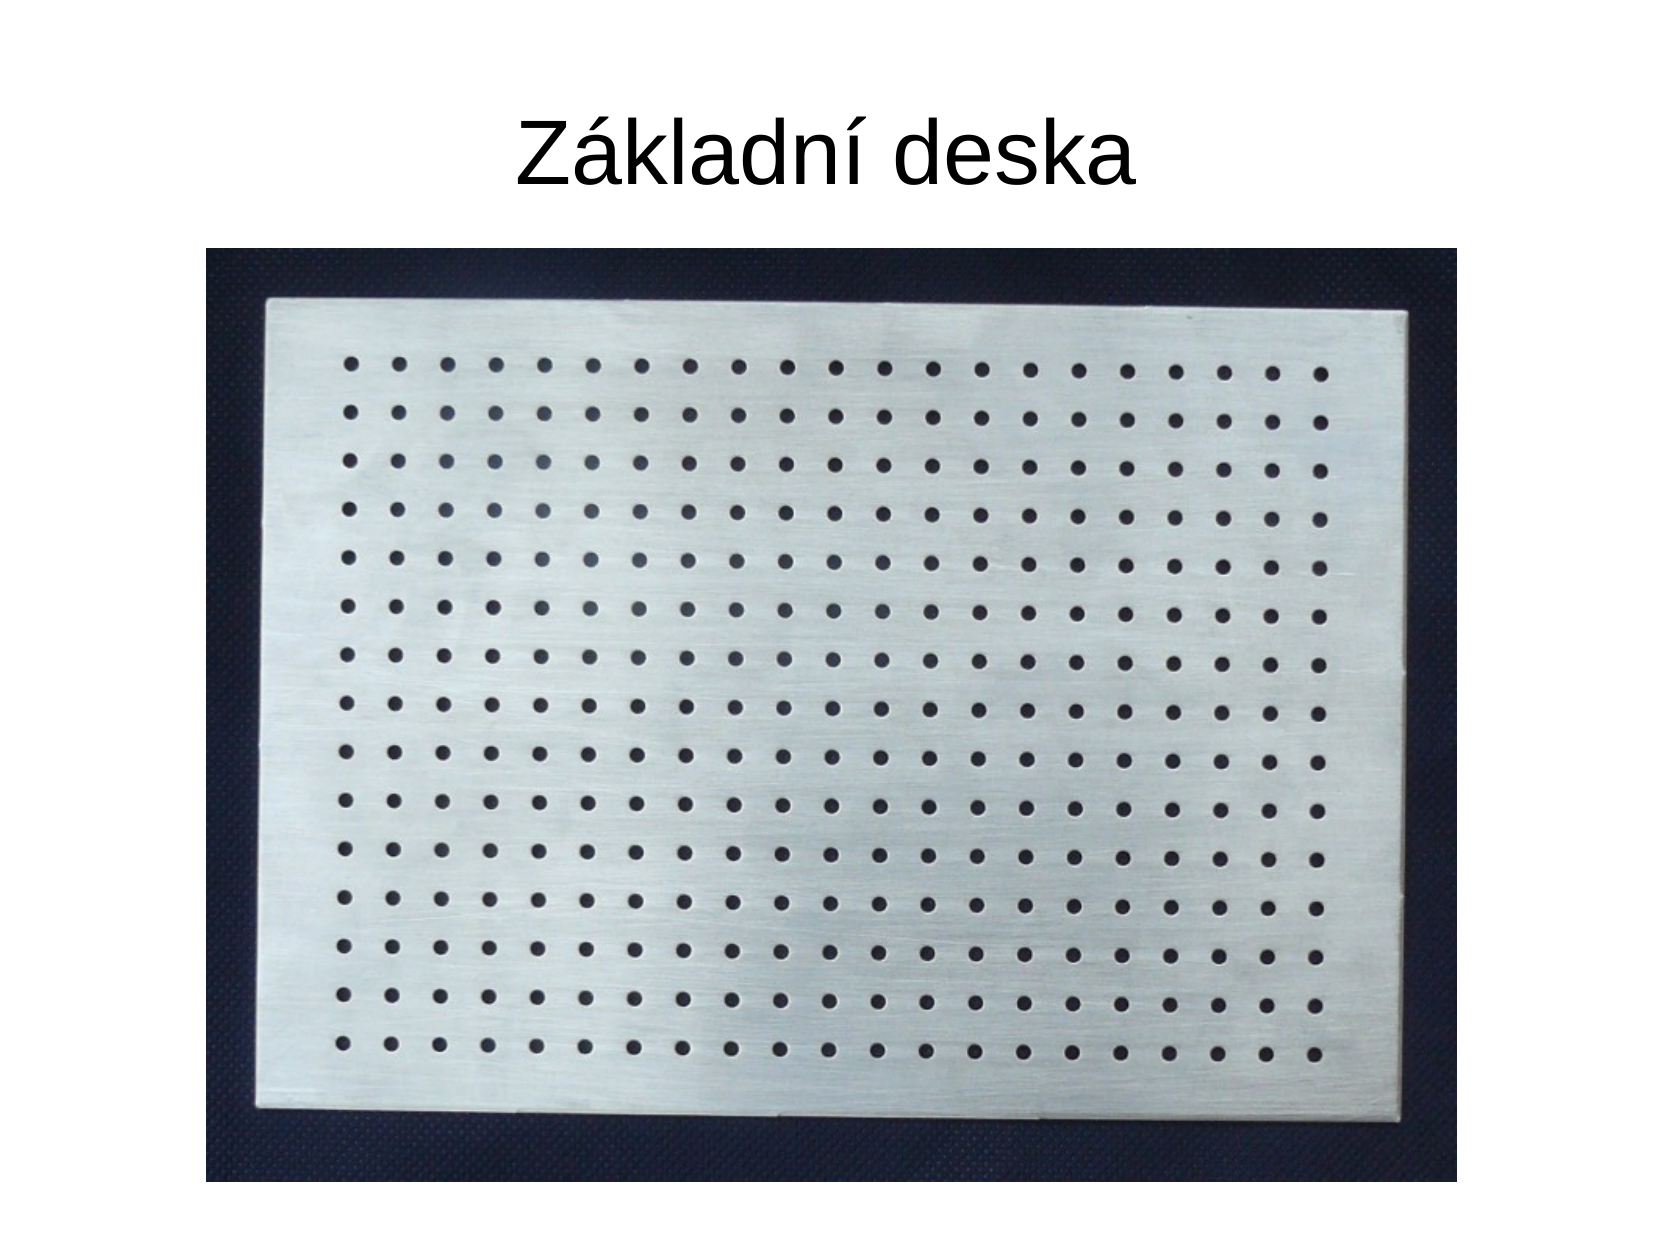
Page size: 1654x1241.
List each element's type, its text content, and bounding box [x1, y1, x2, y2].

title Základní deska [82, 49, 1571, 257]
picture [206, 248, 1457, 1182]
